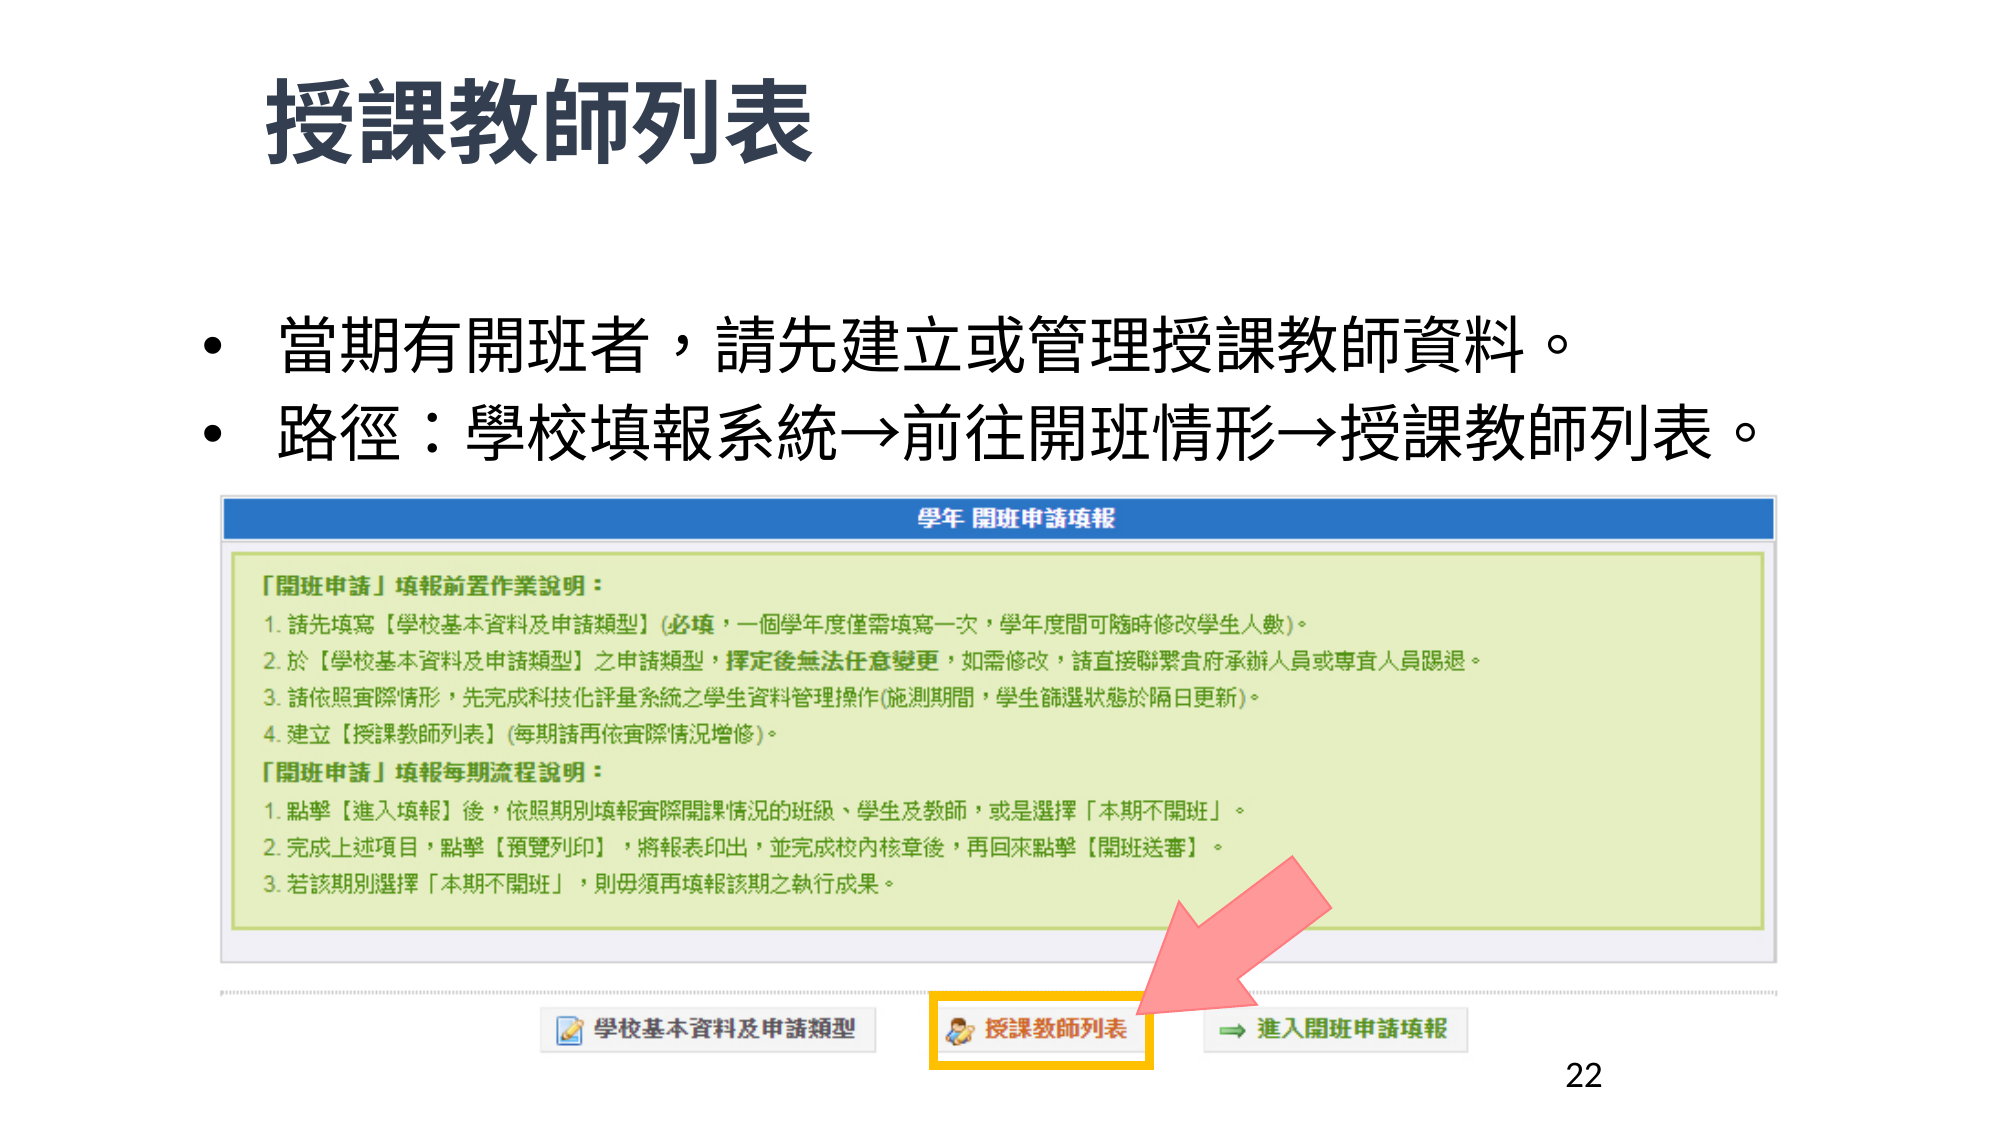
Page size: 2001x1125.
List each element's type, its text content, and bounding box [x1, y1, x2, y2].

picture [217, 490, 1783, 1066]
text_box [1550, 1042, 2000, 1103]
text_box [1136, 856, 1332, 1015]
text_box 授課教師列表 [250, 58, 831, 183]
picture [938, 1001, 1145, 1061]
subtitle 當期有開班者，請先建立或管理授課教師資料。 路徑：學校填報系統→前往開班情形→授課教師列表。 [186, 306, 1865, 996]
